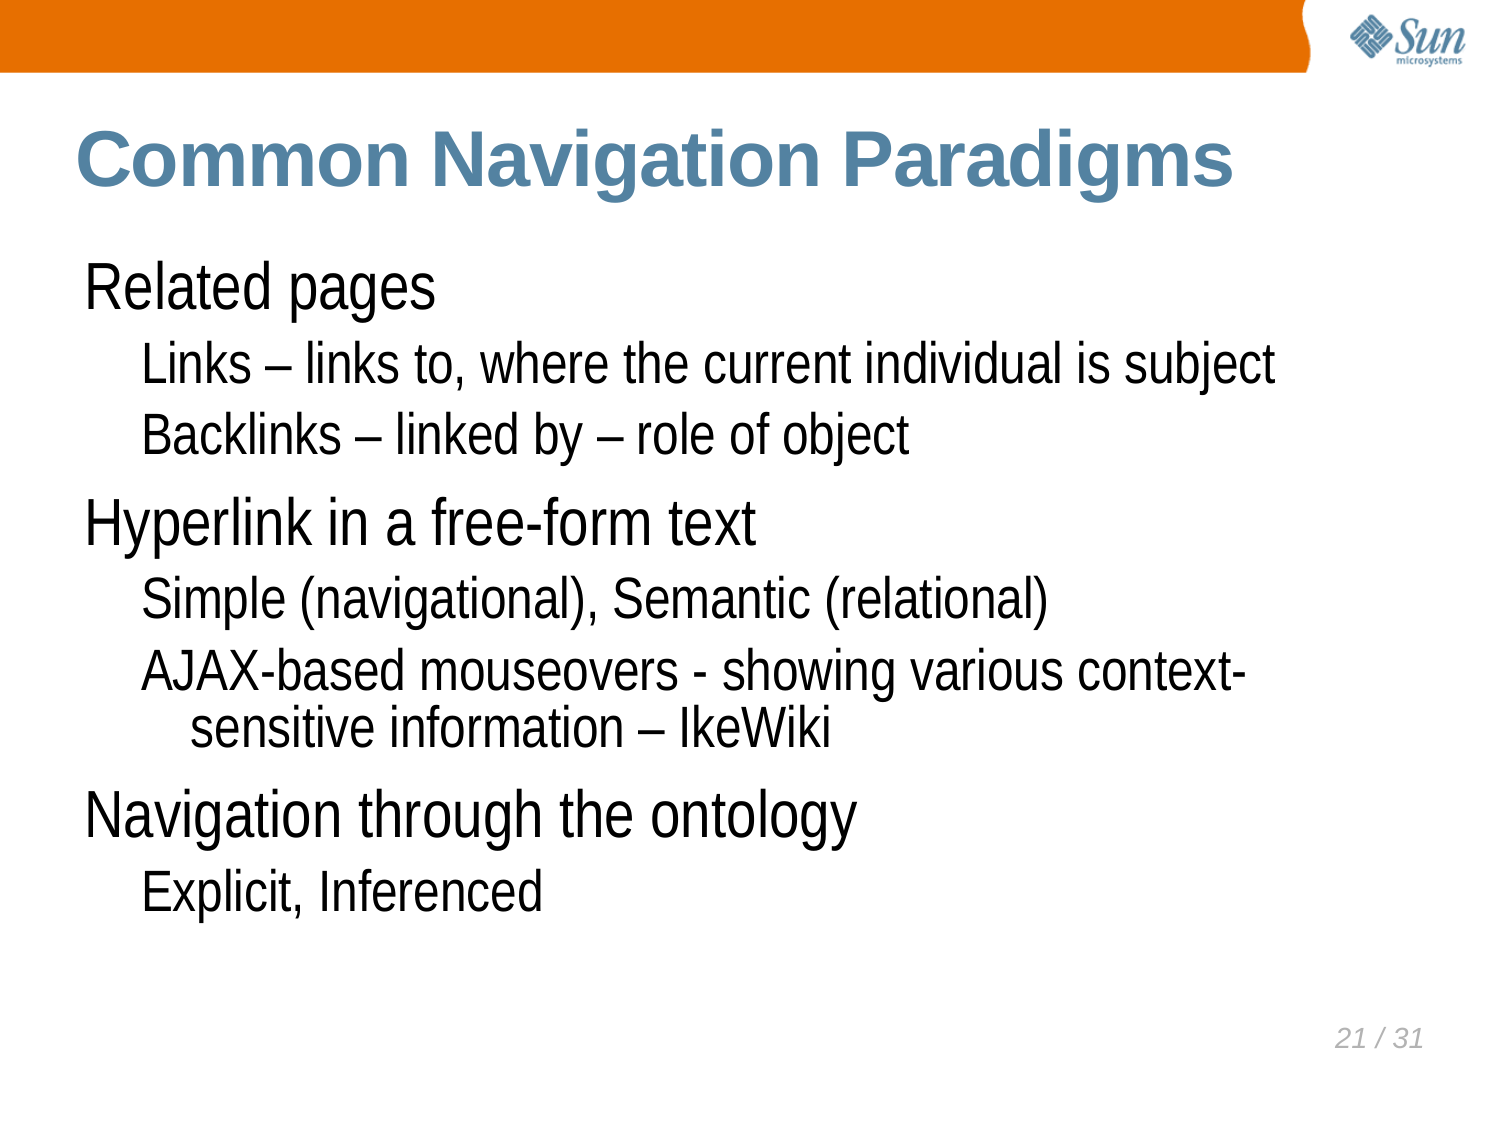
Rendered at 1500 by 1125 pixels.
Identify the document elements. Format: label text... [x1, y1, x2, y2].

picture [0, 0, 1500, 75]
list Related pages Links – links to, where the current individual is subject Backlinks – linked by – role of object Hyperlink in a free-form text Simple (navigational), Semantic (relational) AJAX-based mouseovers - showing various context-sensitive information – IkeWiki Navigation through the ontology Explicit, Inferenced [64, 257, 1402, 1017]
title Common Navigation Paradigms [75, 122, 1438, 228]
